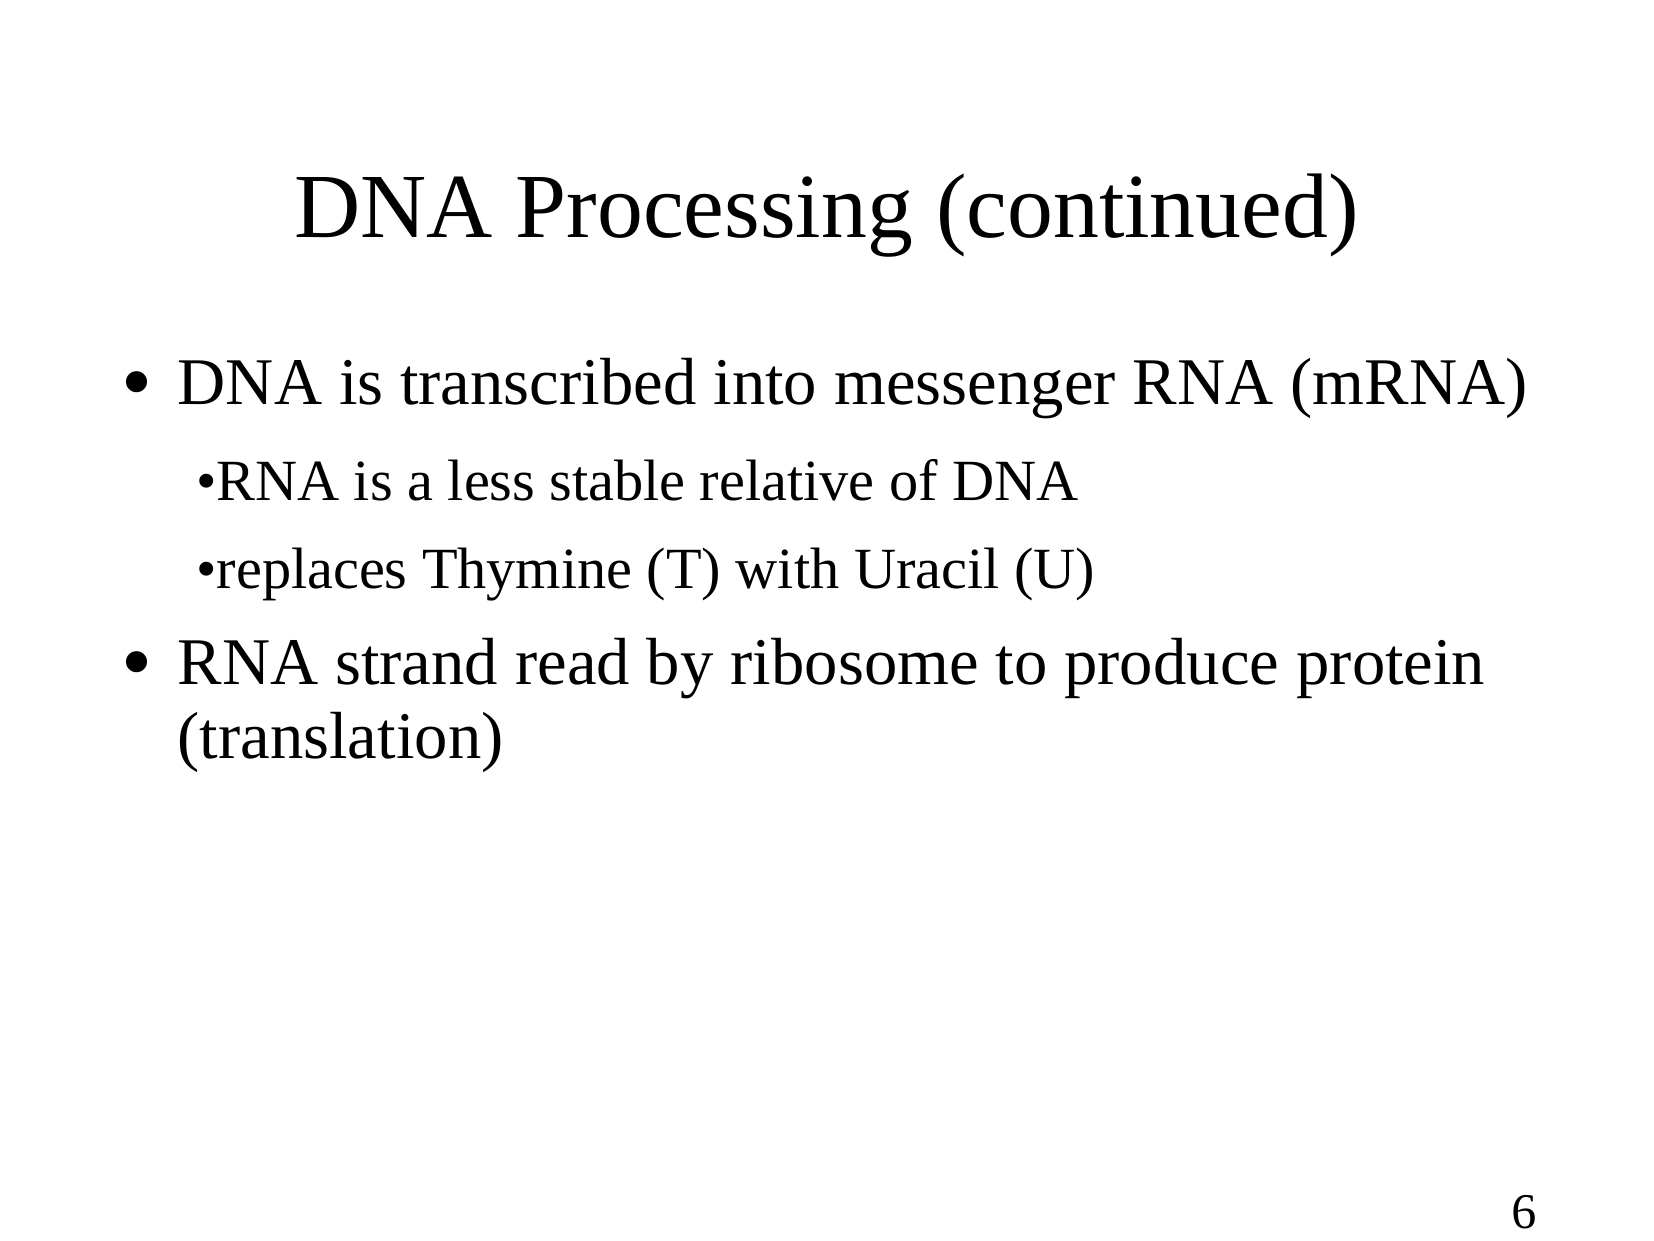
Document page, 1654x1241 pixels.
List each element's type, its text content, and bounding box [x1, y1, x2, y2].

text_box <number> [1511, 1183, 1654, 1241]
list DNA is transcribed into messenger RNA (mRNA) RNA is a less stable relative of DNA replaces Thymine (T) with Uracil (U) RNA strand read by ribosome to produce protein (translation) [121, 344, 1534, 1127]
title DNA Processing (continued) [121, 102, 1534, 311]
